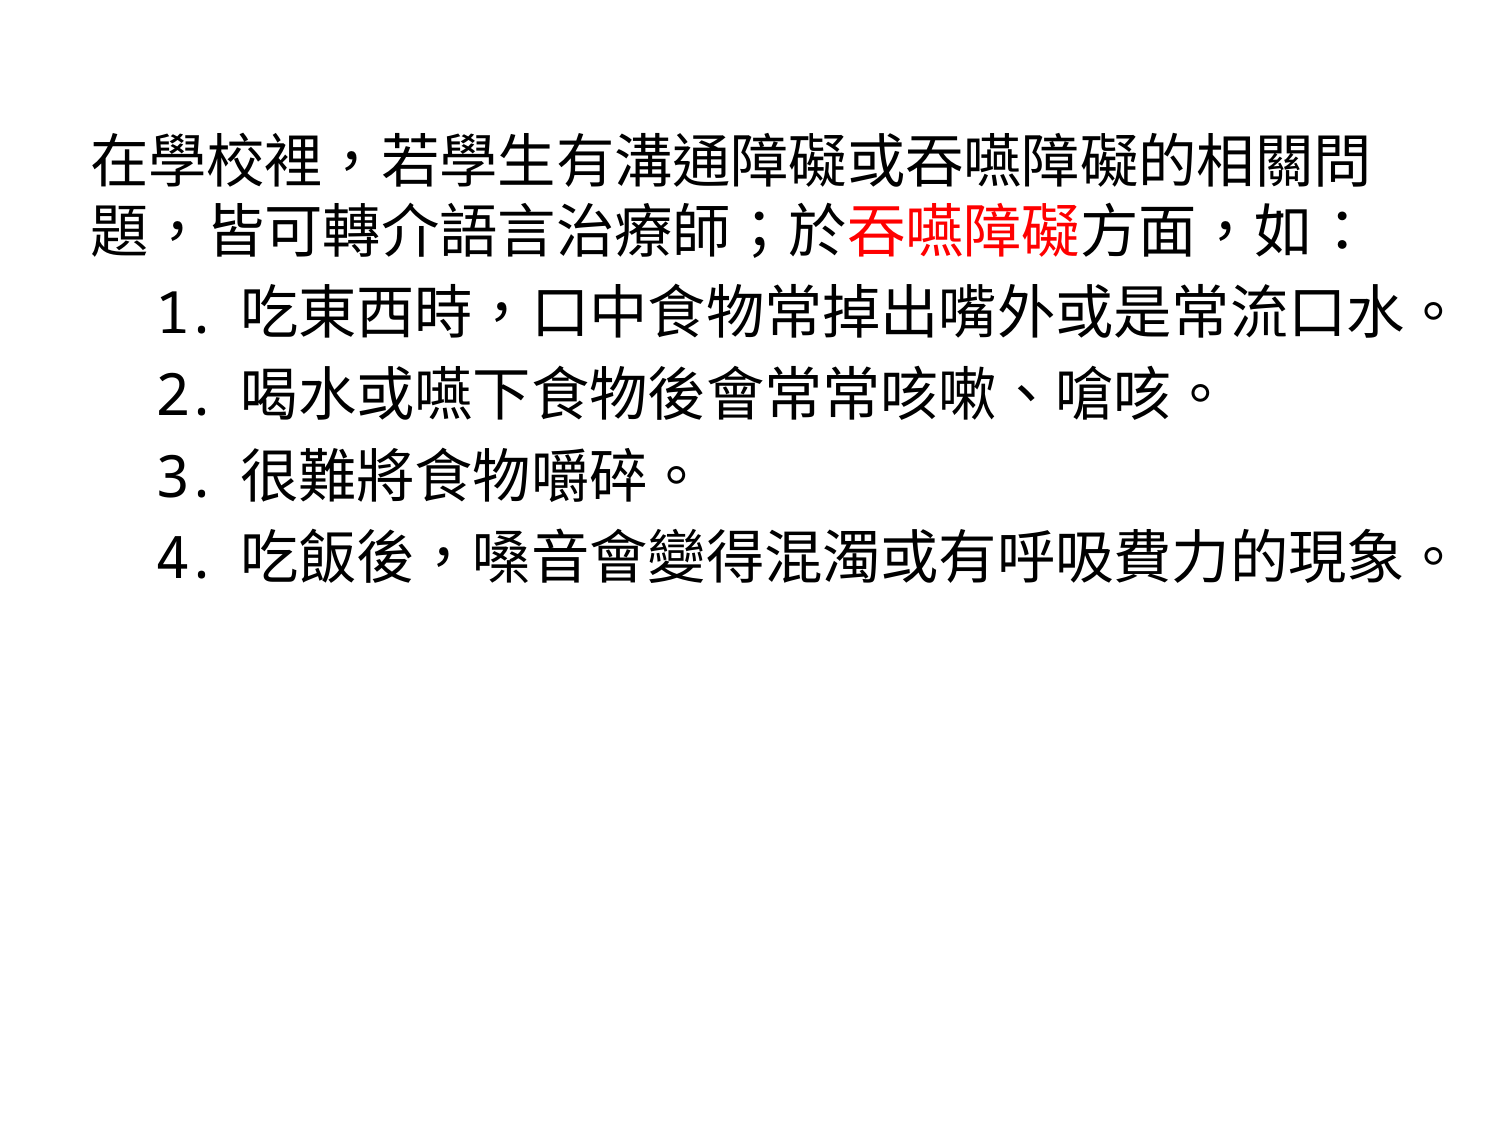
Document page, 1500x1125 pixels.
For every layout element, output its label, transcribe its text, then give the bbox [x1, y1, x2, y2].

list 在學校裡，若學生有溝通障礙或吞嚥障礙的相關問題，皆可轉介語言治療師；於吞嚥障礙方面，如： 吃東西時，口中食物常掉出嘴外或是常流口水。 喝水或嚥下食物後會常常咳嗽、嗆咳。 很難將食物嚼碎。 吃飯後，嗓音會變得混濁或有呼吸費力的現象。 [75, 116, 1425, 1100]
